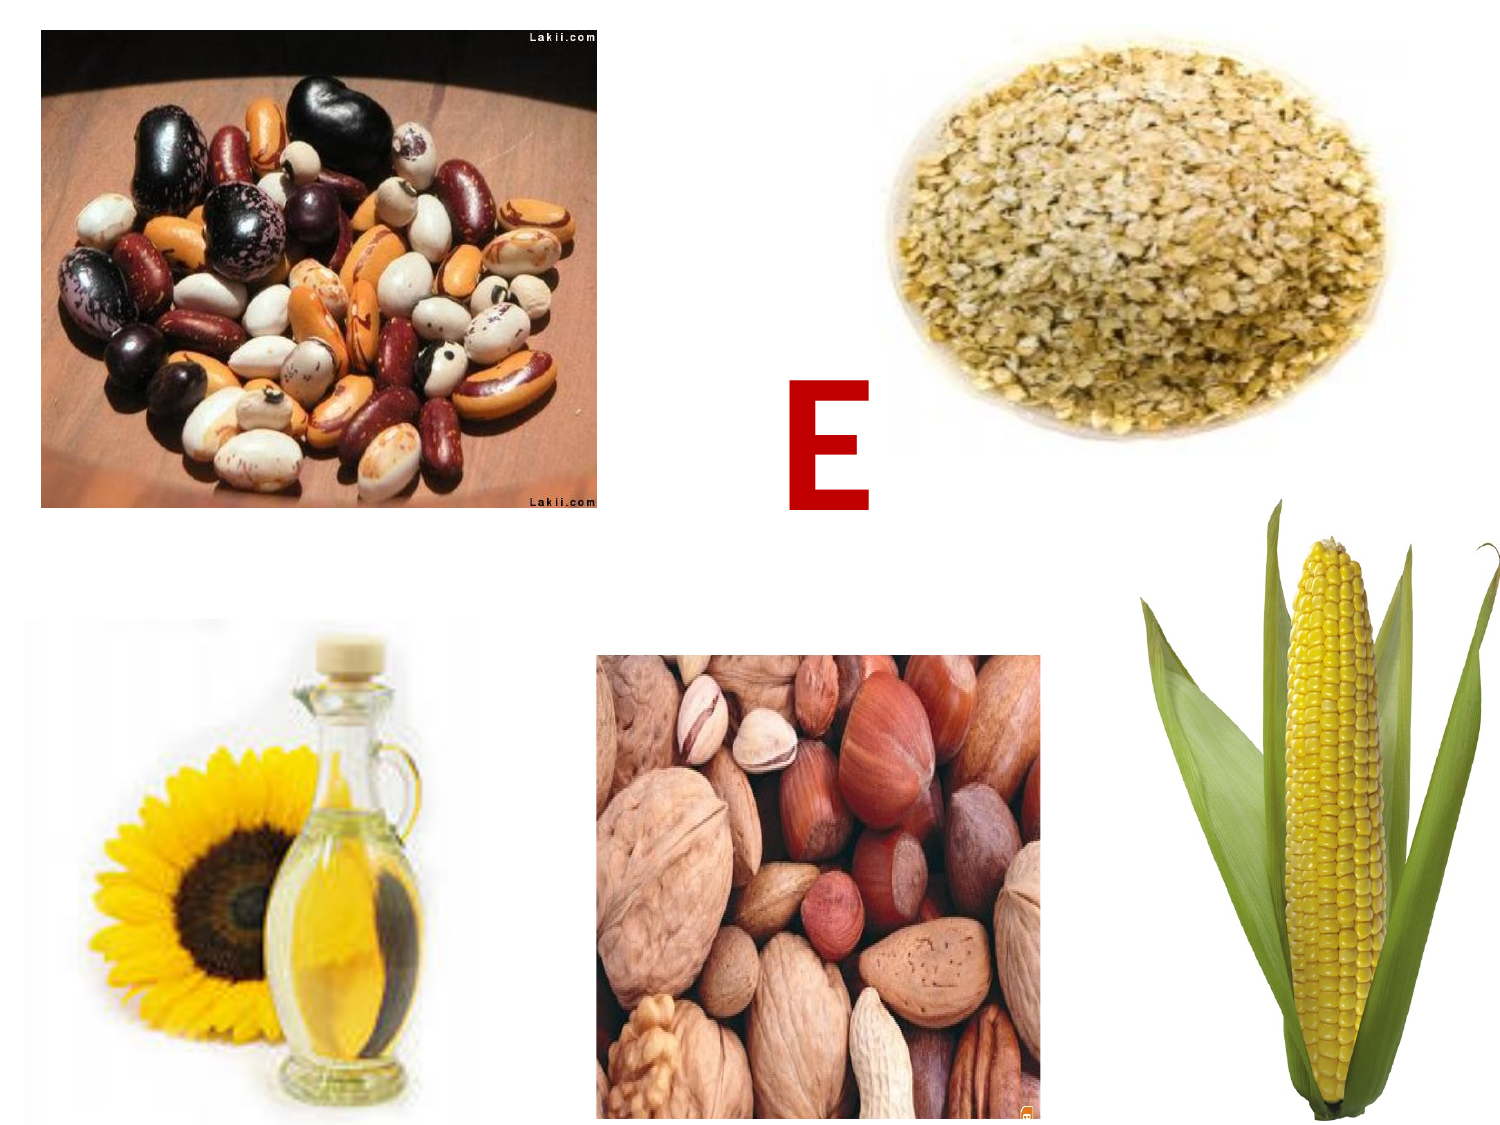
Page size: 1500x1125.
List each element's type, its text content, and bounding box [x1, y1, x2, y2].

picture [872, 24, 1409, 455]
picture [41, 30, 597, 508]
picture [596, 655, 1041, 1119]
title Е [667, 302, 987, 620]
picture [0, 619, 496, 1125]
picture [1140, 498, 1500, 1121]
